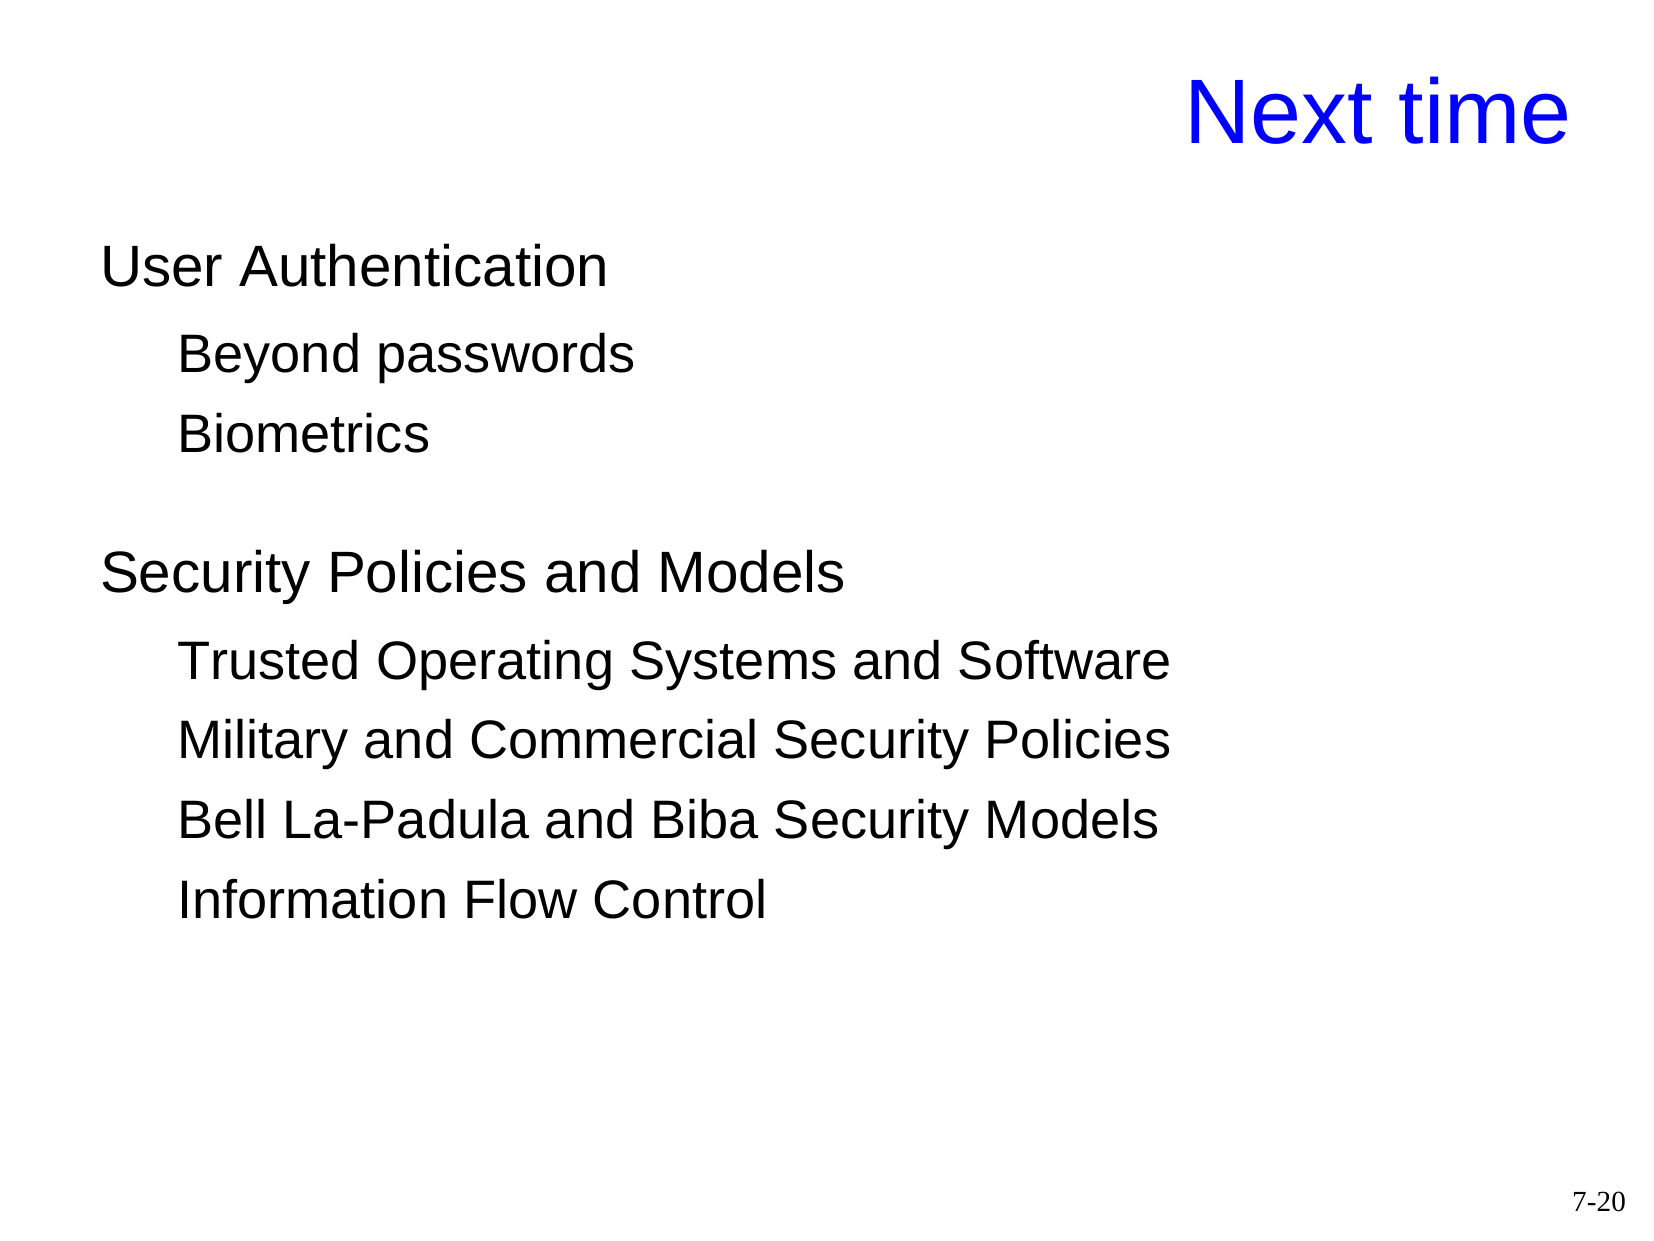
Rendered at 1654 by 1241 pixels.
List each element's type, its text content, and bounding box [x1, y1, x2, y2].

list User Authentication Beyond passwords Biometrics Security Policies and Models Trusted Operating Systems and Software Military and Commercial Security Policies Bell La-Padula and Biba Security Models Information Flow Control [82, 237, 1571, 1161]
title Next time [84, 18, 1573, 211]
